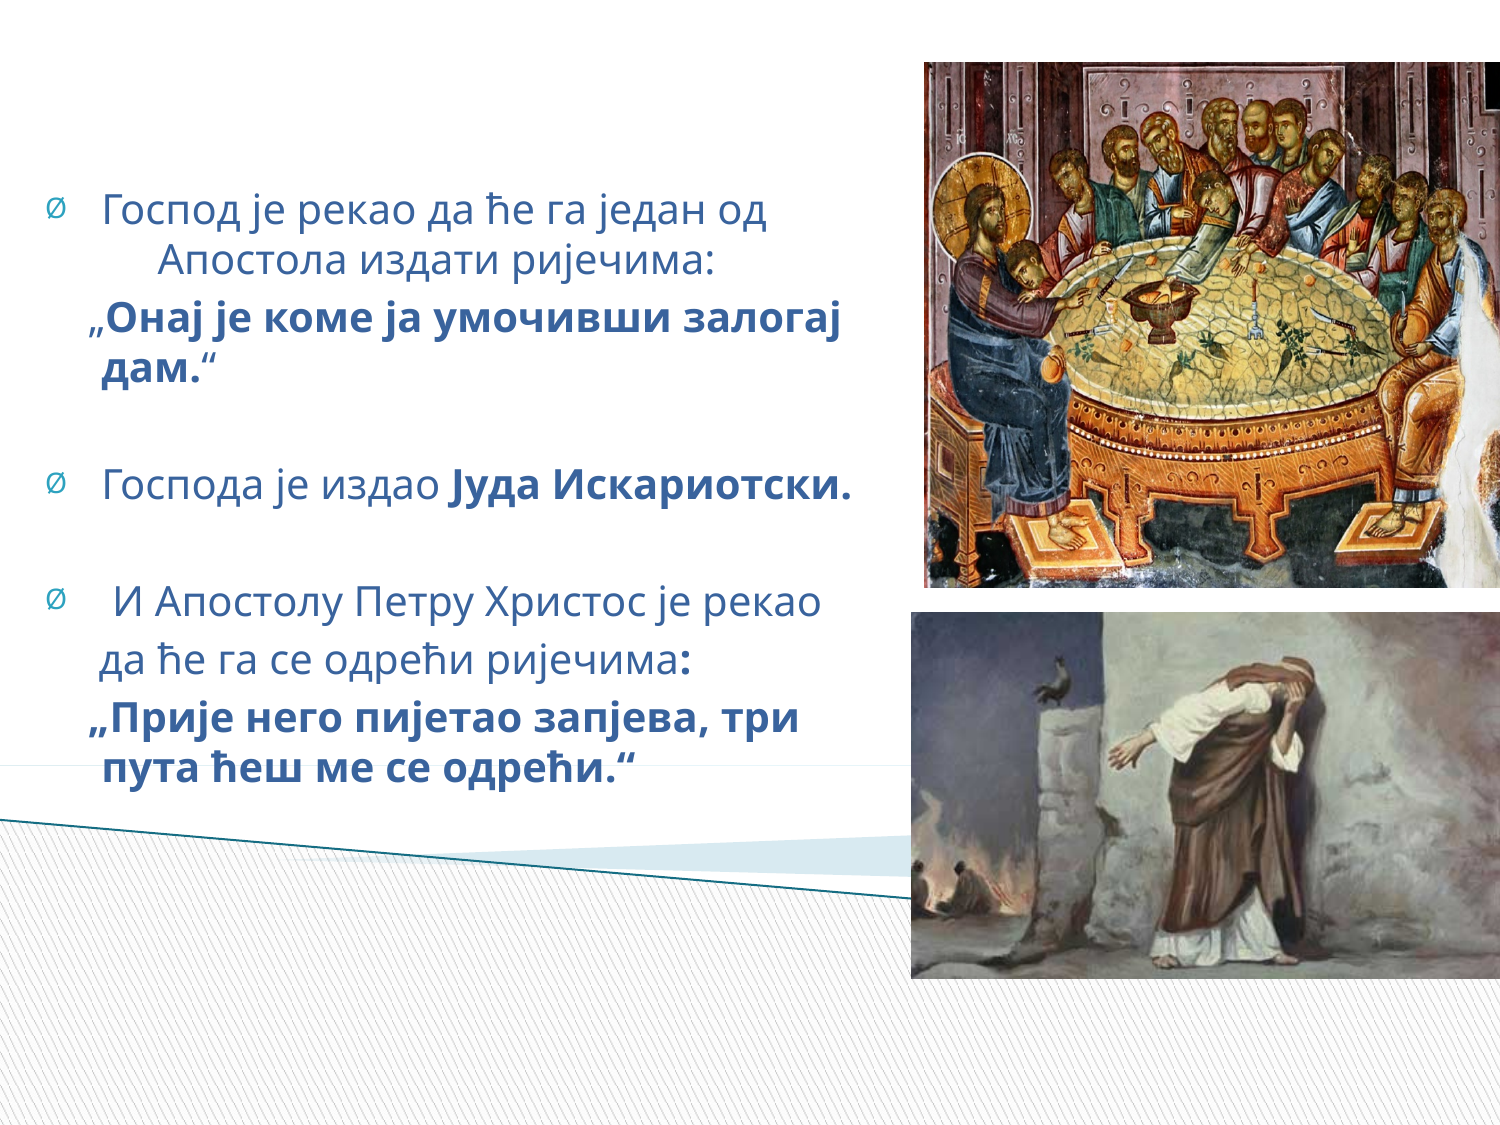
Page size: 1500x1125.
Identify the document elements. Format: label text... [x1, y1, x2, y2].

picture [924, 62, 1500, 588]
subtitle Господ је рекао да ће га један од Апостола издати ријечима: „Онај је коме ја умочивши залогај дам.“ Господа је издао Јуда Искариотски. И Апостолу Петру Христос је рекао да ће га се одрећи ријечима: „Прије него пијетао запјева, три пута ћеш ме се одрећи.“ [37, 174, 888, 863]
picture [911, 612, 1500, 979]
